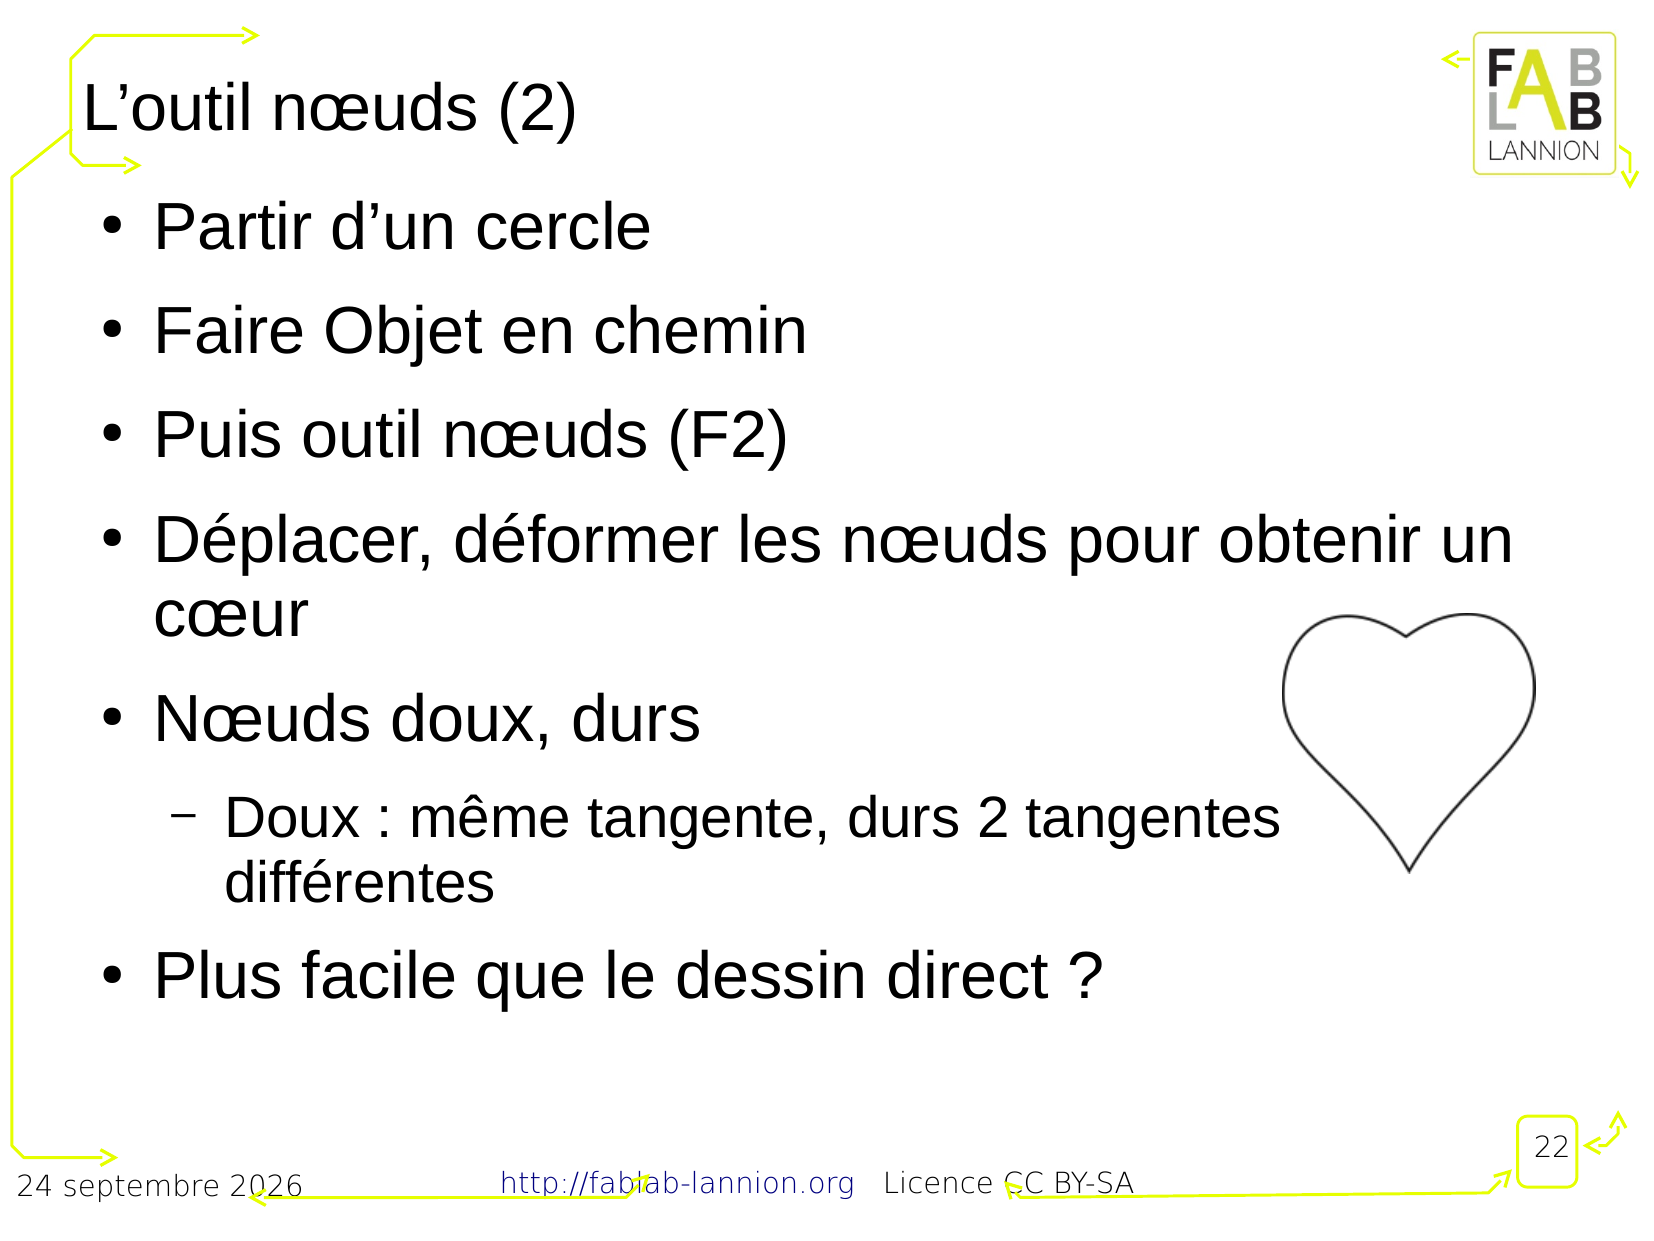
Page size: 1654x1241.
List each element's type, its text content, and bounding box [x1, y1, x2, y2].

title L’outil nœuds (2) [82, 49, 1441, 166]
list Partir d’un cercle Faire Objet en chemin Puis outil nœuds (F2) Déplacer, déformer les nœuds pour obtenir un cœur Nœuds doux, durs Doux : même tangente, durs 2 tangentes différentes Plus facile que le dessin direct ? [82, 188, 1571, 998]
picture [1470, 29, 1619, 178]
picture [1282, 613, 1536, 875]
